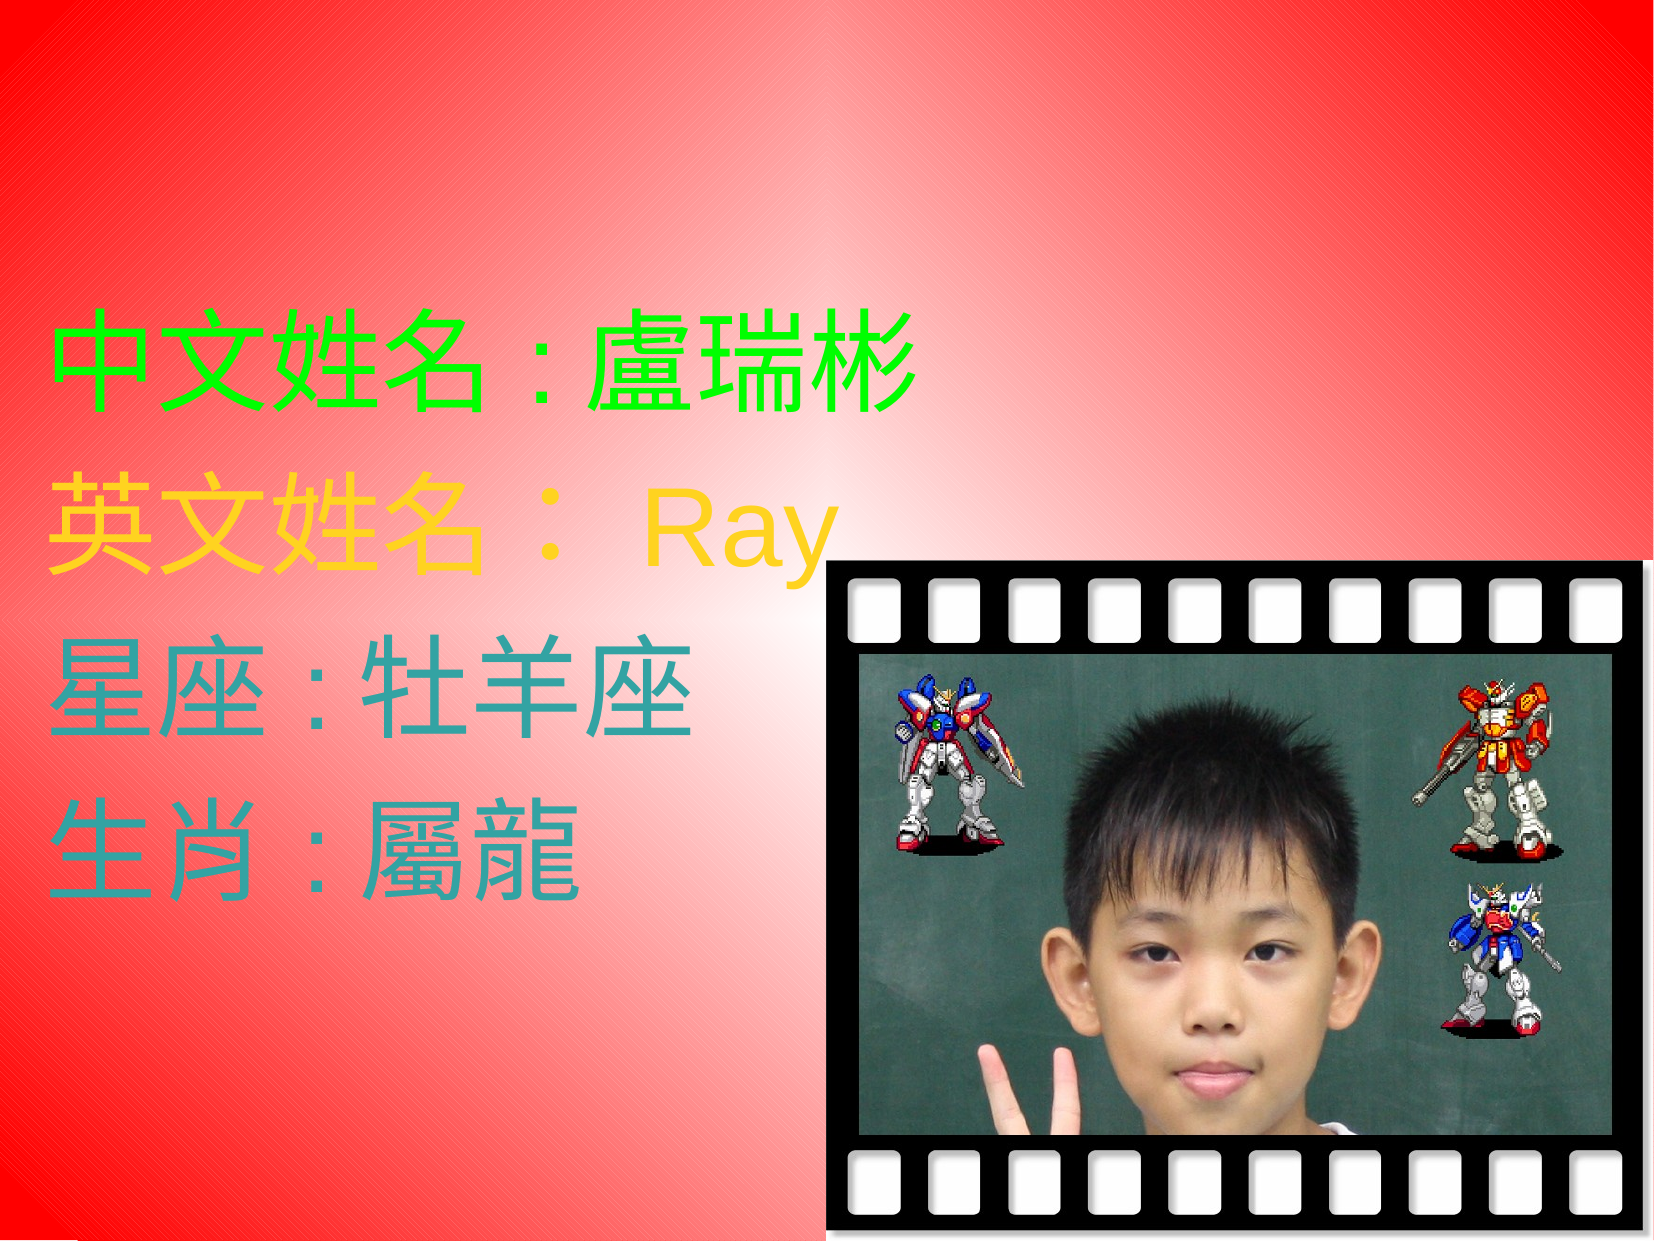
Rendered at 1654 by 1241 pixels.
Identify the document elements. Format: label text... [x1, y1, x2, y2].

text_box [472, 88, 1123, 265]
text_box 中文姓名:盧瑞彬 英文姓名：Ray 星座:牡羊座 生肖:屬龍 [29, 265, 1595, 1182]
picture [826, 560, 1654, 1241]
